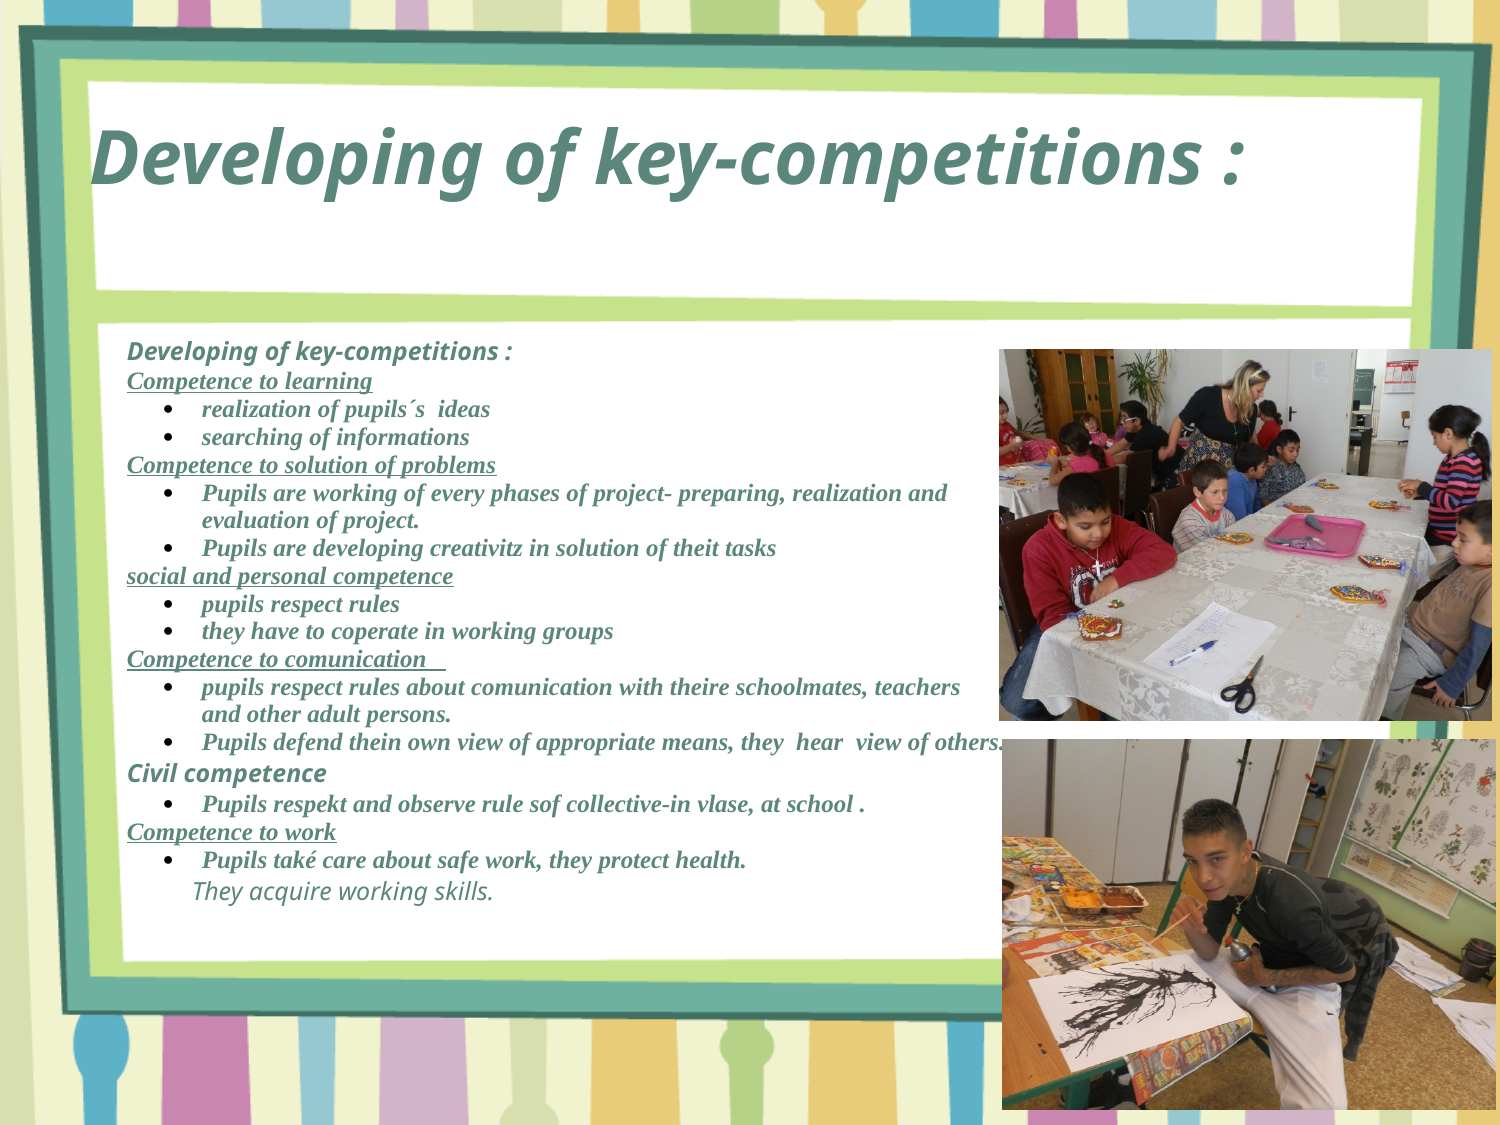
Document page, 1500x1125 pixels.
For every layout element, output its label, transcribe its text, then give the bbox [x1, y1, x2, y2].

title Developing of key-competitions : [75, 149, 1425, 275]
list Developing of key-competitions : Competence to learning  realization of pupils´s ideas  searching of informations Competence to solution of problems  Pupils are working of every phases of project- preparing, realization and evaluation of project.  Pupils are developing creativitz in solution of theit tasks social and personal competence  pupils respect rules  they have to coperate in working groups Competence to comunication  pupils respect rules about comunication with theire schoolmates, teachers and other adult persons.  Pupils defend thein own view of appropriate means, they hear view of others. Civil competence  Pupils respekt and observe rule sof collective-in vlase, at school . Competence to work  Pupils také care about safe work, they protect health. They acquire working skills. [112, 326, 1022, 976]
picture [0, 0, 1500, 1125]
